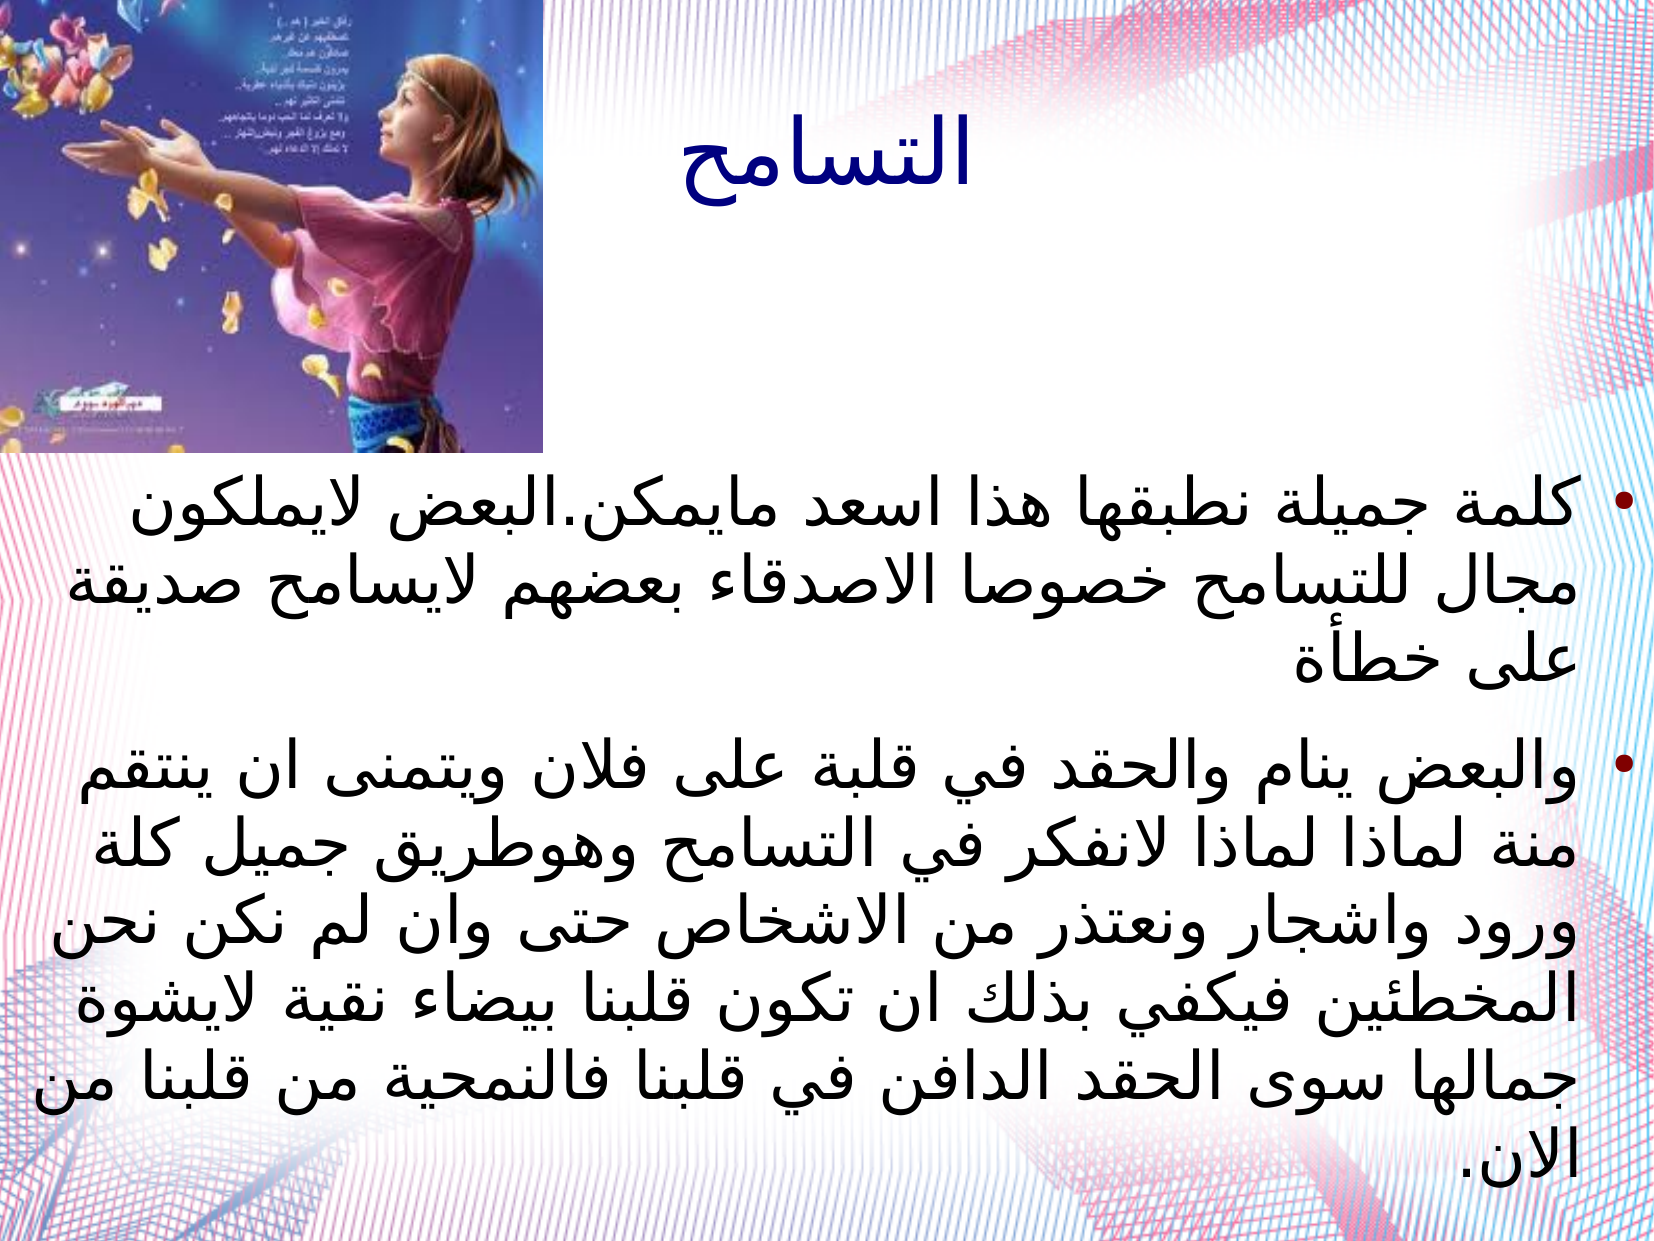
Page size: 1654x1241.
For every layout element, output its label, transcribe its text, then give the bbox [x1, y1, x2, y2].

list كلمة جميلة نطبقها هذا اسعد مايمكن.البعض لايملكون مجال للتسامح خصوصا الاصدقاء بعضهم لايسامح صديقة على خطأة والبعض ينام والحقد في قلبة على فلان ويتمنى ان ينتقم منة لماذا لماذا لانفكر في التسامح وهوطريق جميل كلة ورود واشجار ونعتذر من الاشخاص حتى وان لم نكن نحن المخطئين فيكفي بذلك ان تكون قلبنا بيضاء نقية لايشوة جمالها سوى الحقد الدافن في قلبنا فالنمحية من قلبنا من الان. [0, 463, 1654, 1241]
title التسامح [543, 49, 1571, 257]
picture [0, 0, 1654, 463]
